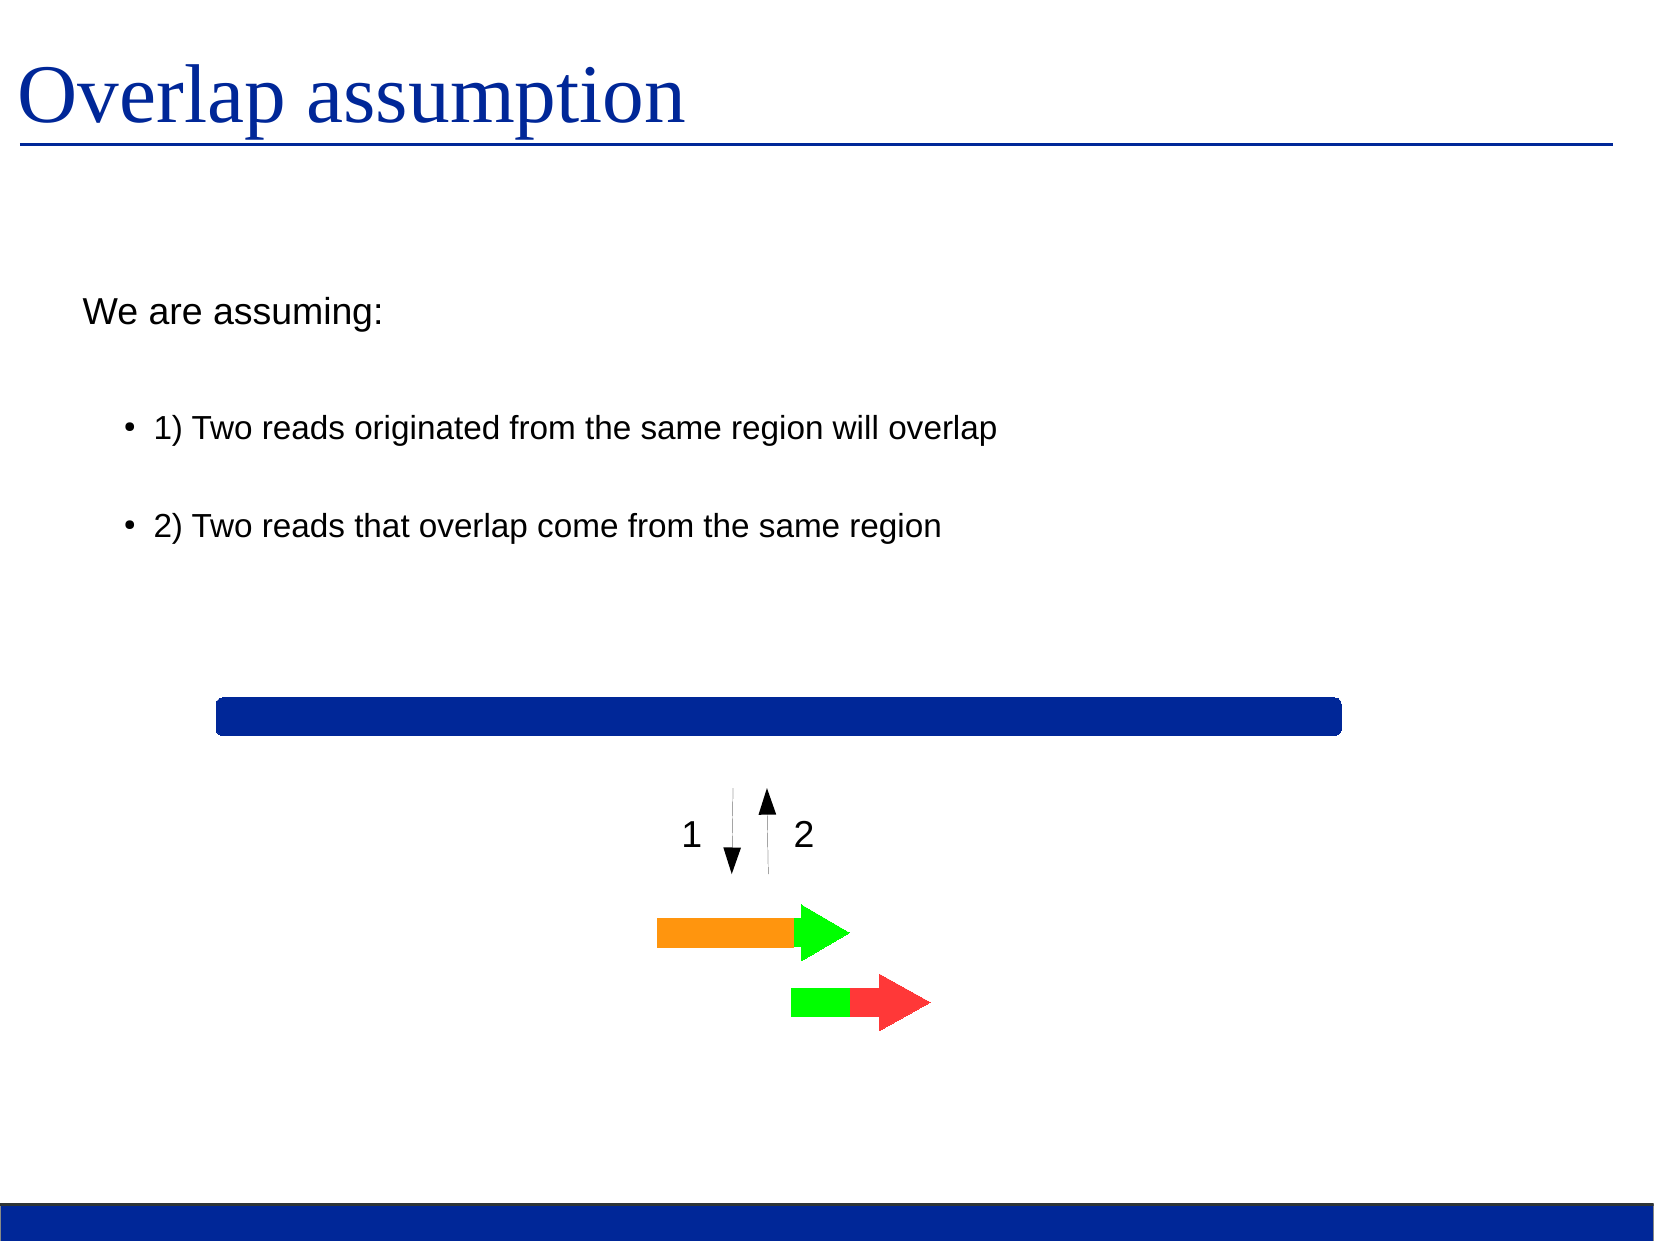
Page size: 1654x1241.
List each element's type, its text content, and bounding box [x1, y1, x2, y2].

text_box 2 [778, 805, 831, 863]
text_box [216, 697, 1342, 736]
text_box 1 [666, 805, 719, 863]
text_box [791, 974, 931, 1031]
list We are assuming: 1) Two reads originated from the same region will overlap 2) Two reads that overlap come from the same region [82, 290, 1571, 583]
title Overlap assumption [17, 0, 1589, 198]
text_box [657, 904, 850, 961]
